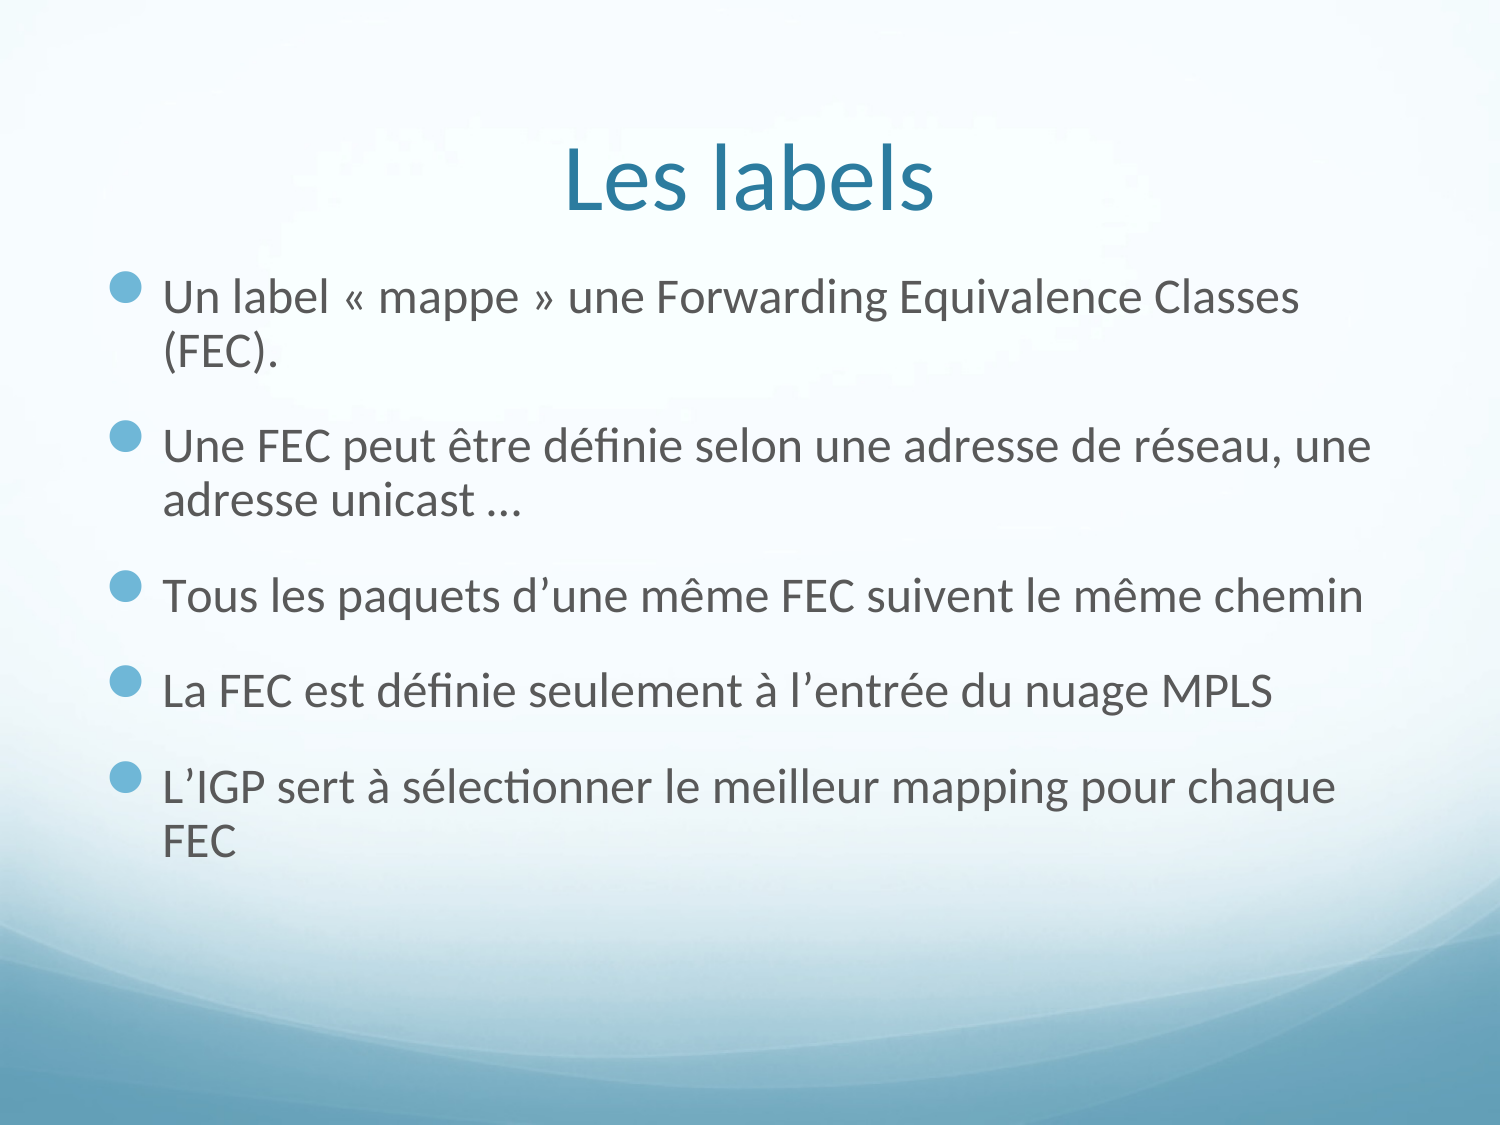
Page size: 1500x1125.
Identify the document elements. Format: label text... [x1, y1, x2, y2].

title Les labels [90, 17, 1410, 237]
list Un label « mappe » une Forwarding Equivalence Classes (FEC). Une FEC peut être définie selon une adresse de réseau, une adresse unicast … Tous les paquets d’une même FEC suivent le même chemin La FEC est définie seulement à l’entrée du nuage MPLS L’IGP sert à sélectionner le meilleur mapping pour chaque FEC [90, 262, 1410, 975]
picture [0, 0, 1500, 1125]
